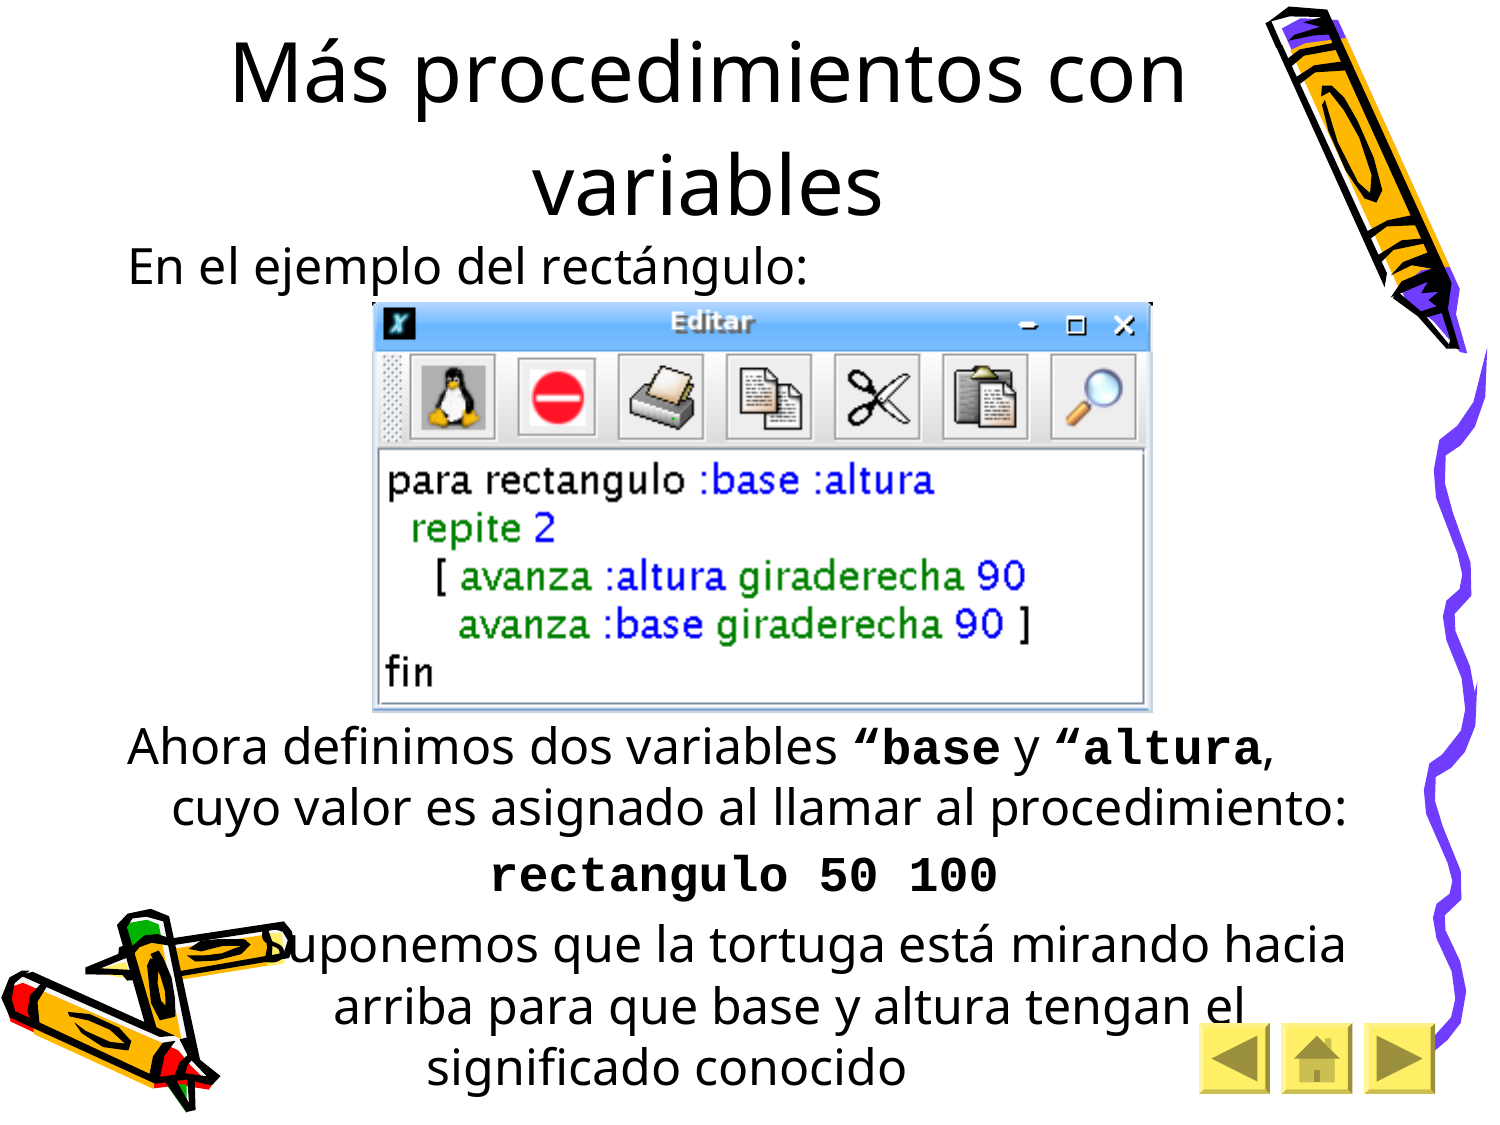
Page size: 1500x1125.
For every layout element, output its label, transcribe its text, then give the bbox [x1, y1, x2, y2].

text_box [1283, 1023, 1353, 1094]
text_box [1366, 1023, 1436, 1094]
title Más procedimientos con variables [177, 0, 1241, 227]
picture [372, 302, 1153, 713]
list En el ejemplo del rectángulo: Ahora definimos dos variables “base y “altura, cuyo valor es asignado al llamar al procedimiento: rectangulo 50 100 Suponemos que la tortuga está mirando hacia arriba para que base y altura tengan el significado conocido [112, 227, 1375, 1125]
text_box [1200, 1023, 1270, 1094]
